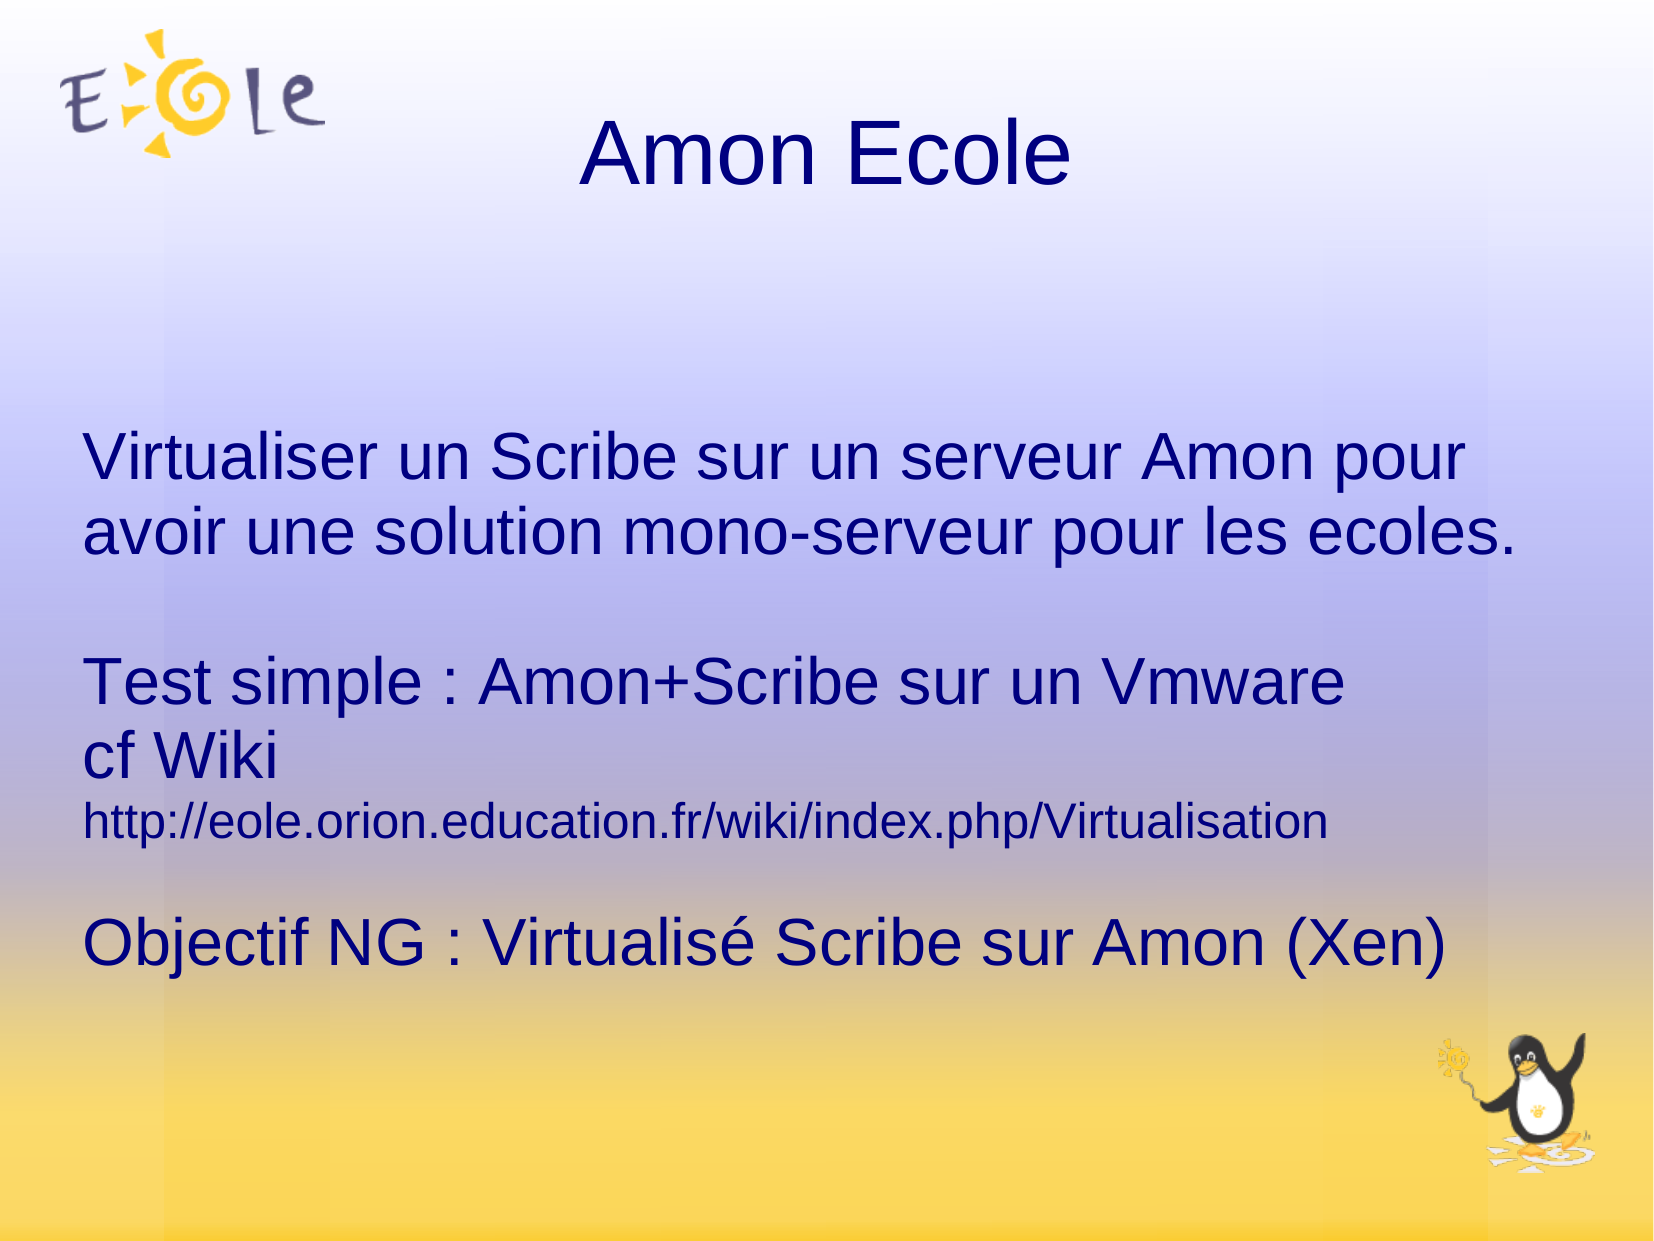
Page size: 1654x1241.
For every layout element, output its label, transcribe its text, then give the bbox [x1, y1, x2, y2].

subtitle Virtualiser un Scribe sur un serveur Amon pour avoir une solution mono-serveur pour les ecoles. Test simple : Amon+Scribe sur un Vmware cf Wiki http://eole.orion.education.fr/wiki/index.php/Virtualisation Objectif NG : Virtualisé Scribe sur Amon (Xen) [82, 290, 1571, 1109]
title Amon Ecole [82, 49, 1571, 257]
picture [0, 0, 1654, 1241]
